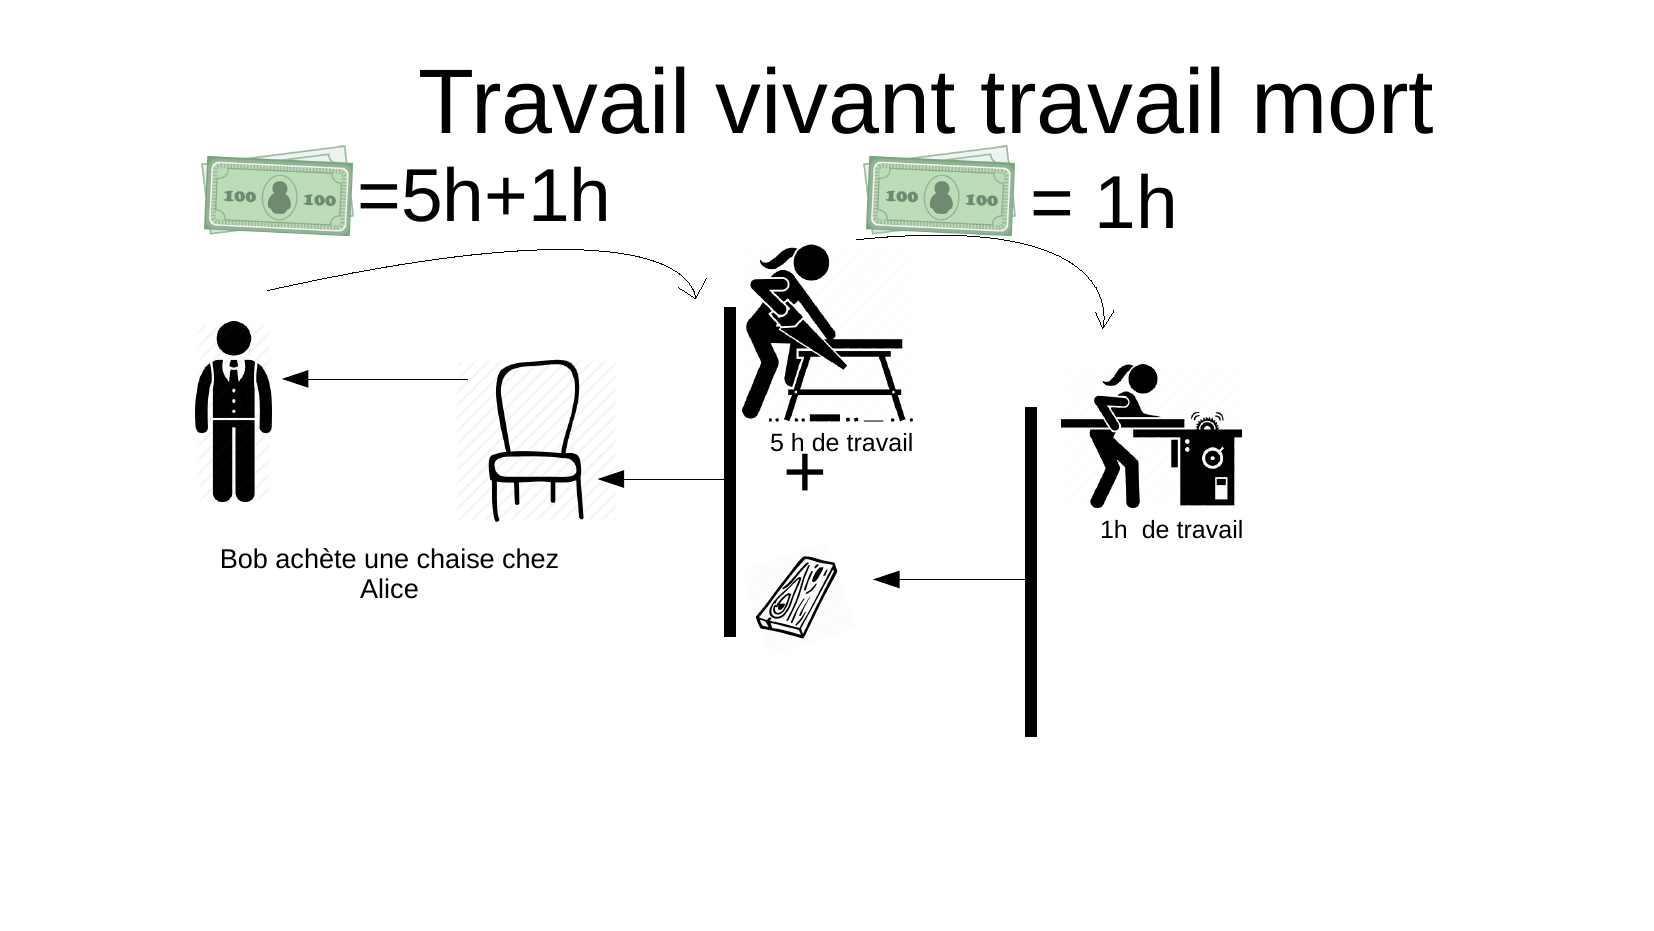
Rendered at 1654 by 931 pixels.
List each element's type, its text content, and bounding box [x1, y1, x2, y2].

picture [863, 145, 1016, 236]
picture [1061, 364, 1242, 508]
picture [740, 541, 856, 657]
picture [195, 321, 272, 502]
text_box Bob achète une chaise chez Alice [181, 536, 598, 652]
text_box =5h+1h [342, 145, 627, 329]
title Travail vivant travail mort [23, 7, 1654, 197]
text_box 5 h de travail [755, 421, 971, 473]
text_box 1h de travail [1085, 508, 1264, 558]
picture [453, 357, 619, 523]
picture [201, 145, 342, 236]
text_box = 1h [1015, 153, 1217, 254]
picture [742, 244, 913, 422]
text_box + [769, 422, 856, 543]
